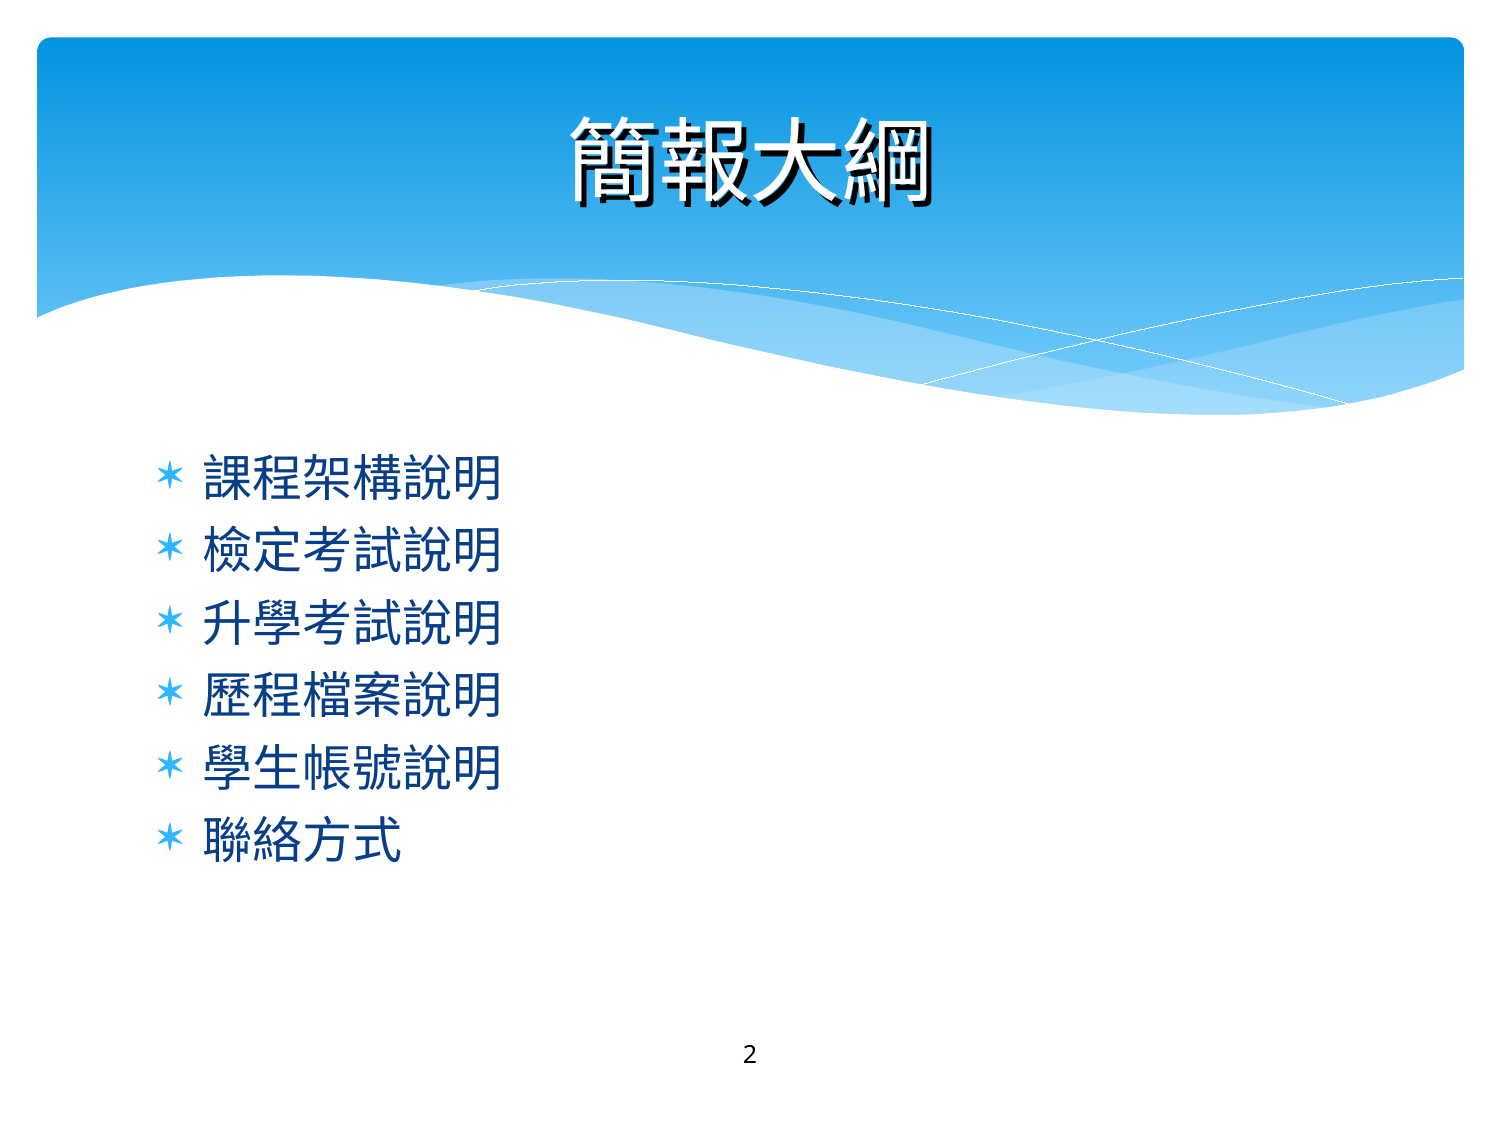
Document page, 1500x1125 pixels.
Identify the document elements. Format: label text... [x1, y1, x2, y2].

list 課程架構說明 檢定考試說明 升學考試說明 歷程檔案說明 學生帳號說明 聯絡方式 [142, 438, 1359, 1005]
title 簡報大綱 [75, 55, 1426, 261]
text_box 2 [654, 1025, 846, 1086]
